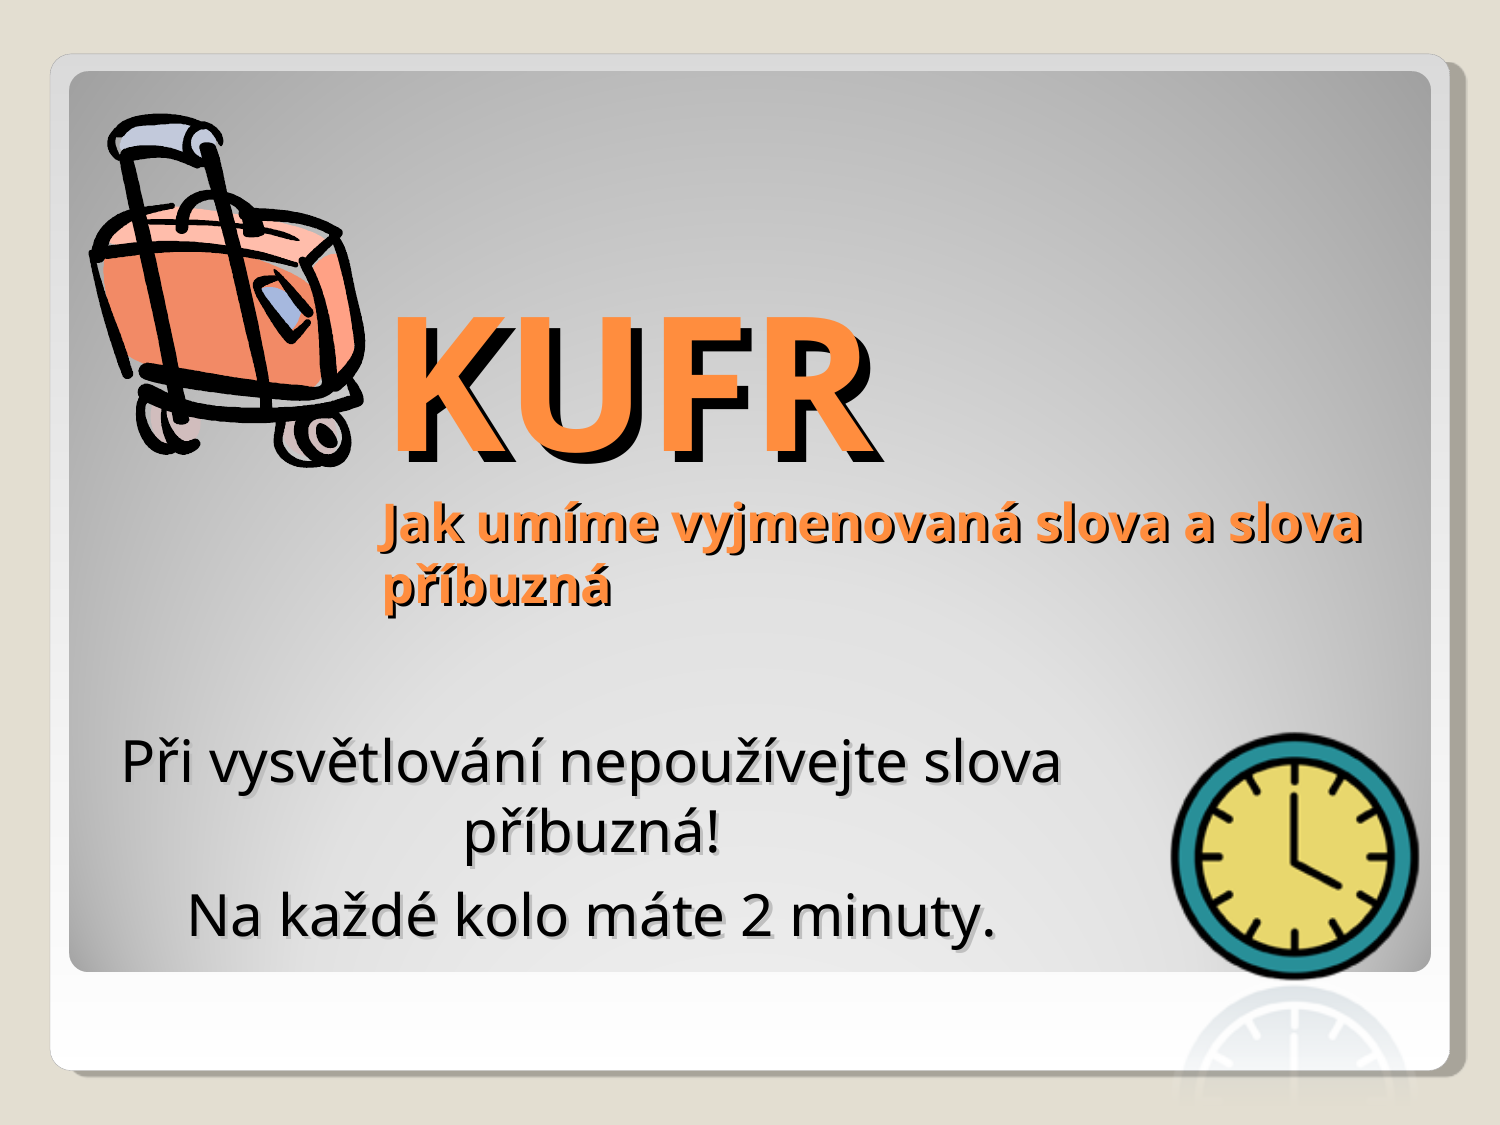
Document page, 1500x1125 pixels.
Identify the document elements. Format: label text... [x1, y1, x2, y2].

text_box KUFR Jak umíme vyjmenovaná slova a slova příbuzná [366, 256, 1383, 622]
picture [69, 71, 1500, 1125]
text_box Při vysvětlování nepoužívejte slova příbuzná! Na každé kolo máte 2 minuty. [87, 716, 1086, 960]
